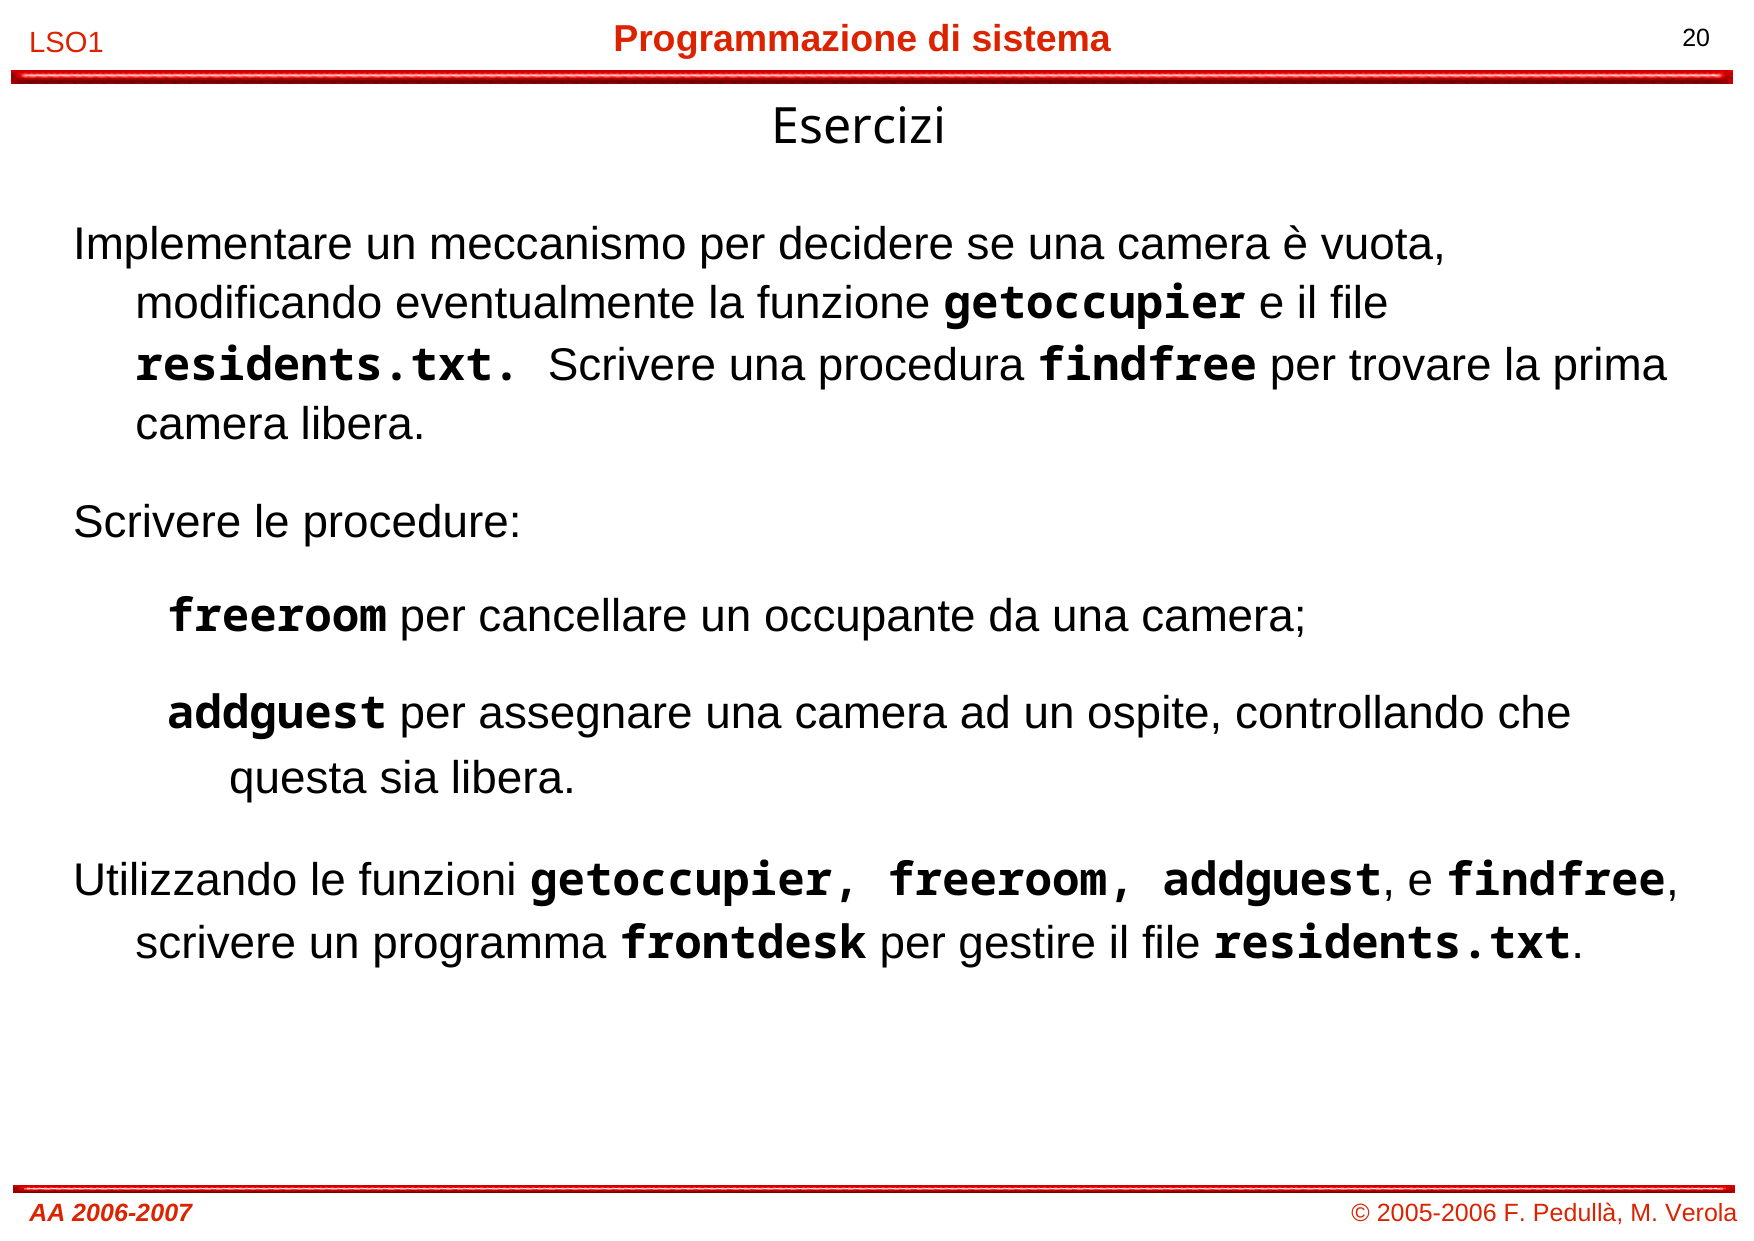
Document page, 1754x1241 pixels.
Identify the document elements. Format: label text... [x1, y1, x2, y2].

picture [11, 70, 1733, 84]
picture [13, 1185, 1735, 1193]
title Esercizi [481, 78, 1250, 174]
list Implementare un meccanismo per decidere se una camera è vuota, modificando eventualmente la funzione getoccupier e il file residents.txt. Scrivere una procedura findfree per trovare la prima camera libera. Scrivere le procedure: freeroom per cancellare un occupante da una camera; addguest per assegnare una camera ad un ospite, controllando che questa sia libera. Utilizzando le funzioni getoccupier, freeroom, addguest, e findfree, scrivere un programma frontdesk per gestire il file residents.txt. [58, 206, 1696, 988]
